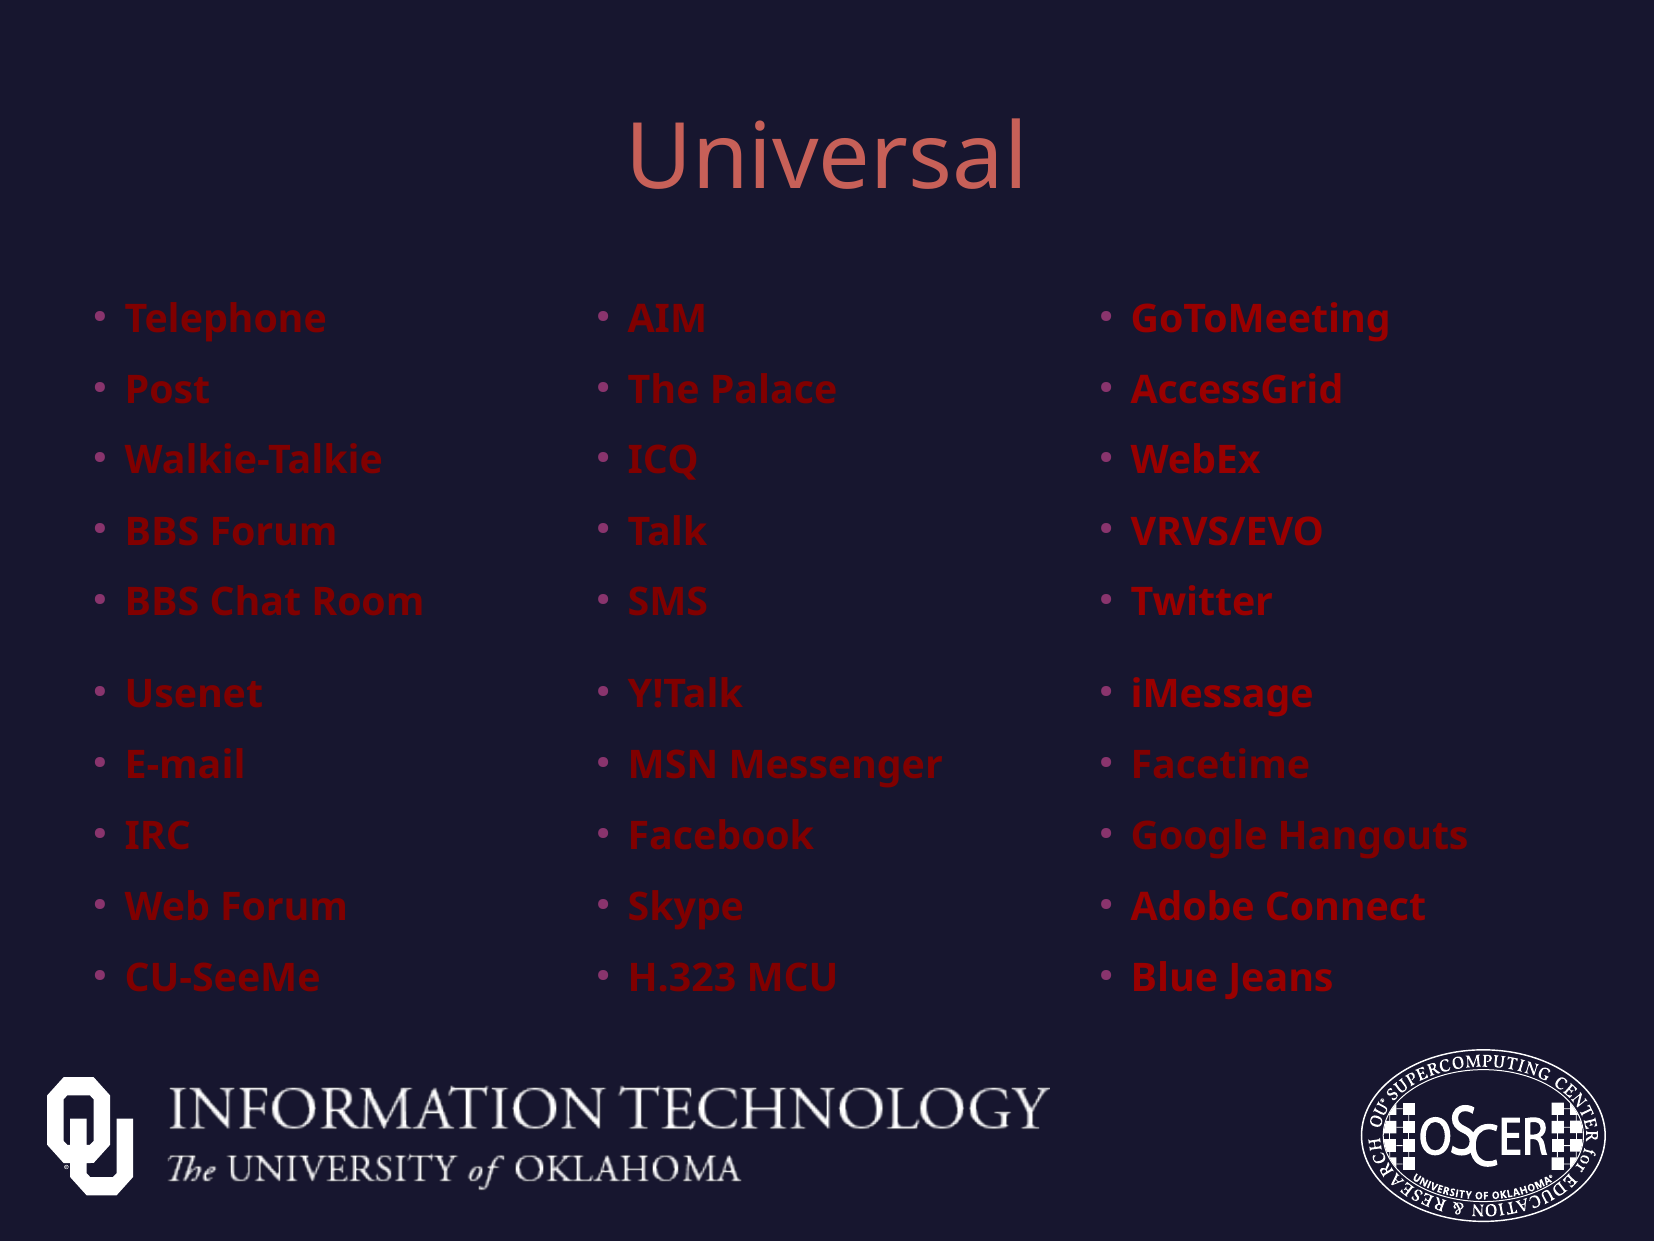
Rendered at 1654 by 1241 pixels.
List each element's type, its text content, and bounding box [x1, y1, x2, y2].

list Telephone Post Walkie-Talkie BBS Forum BBS Chat Room [82, 290, 562, 634]
title Universal [82, 49, 1571, 257]
list Y!Talk MSN Messenger Facebook Skype H.323 MCU [585, 665, 1065, 1009]
picture [159, 1075, 1050, 1195]
list iMessage Facetime Google Hangouts Adobe Connect Blue Jeans [1088, 665, 1569, 1009]
list Usenet E-mail IRC Web Forum CU-SeeMe [82, 665, 562, 1009]
list GoToMeeting AccessGrid WebEx VRVS/EVO Twitter [1088, 290, 1569, 634]
list AIM The Palace ICQ Talk SMS [585, 290, 1065, 634]
